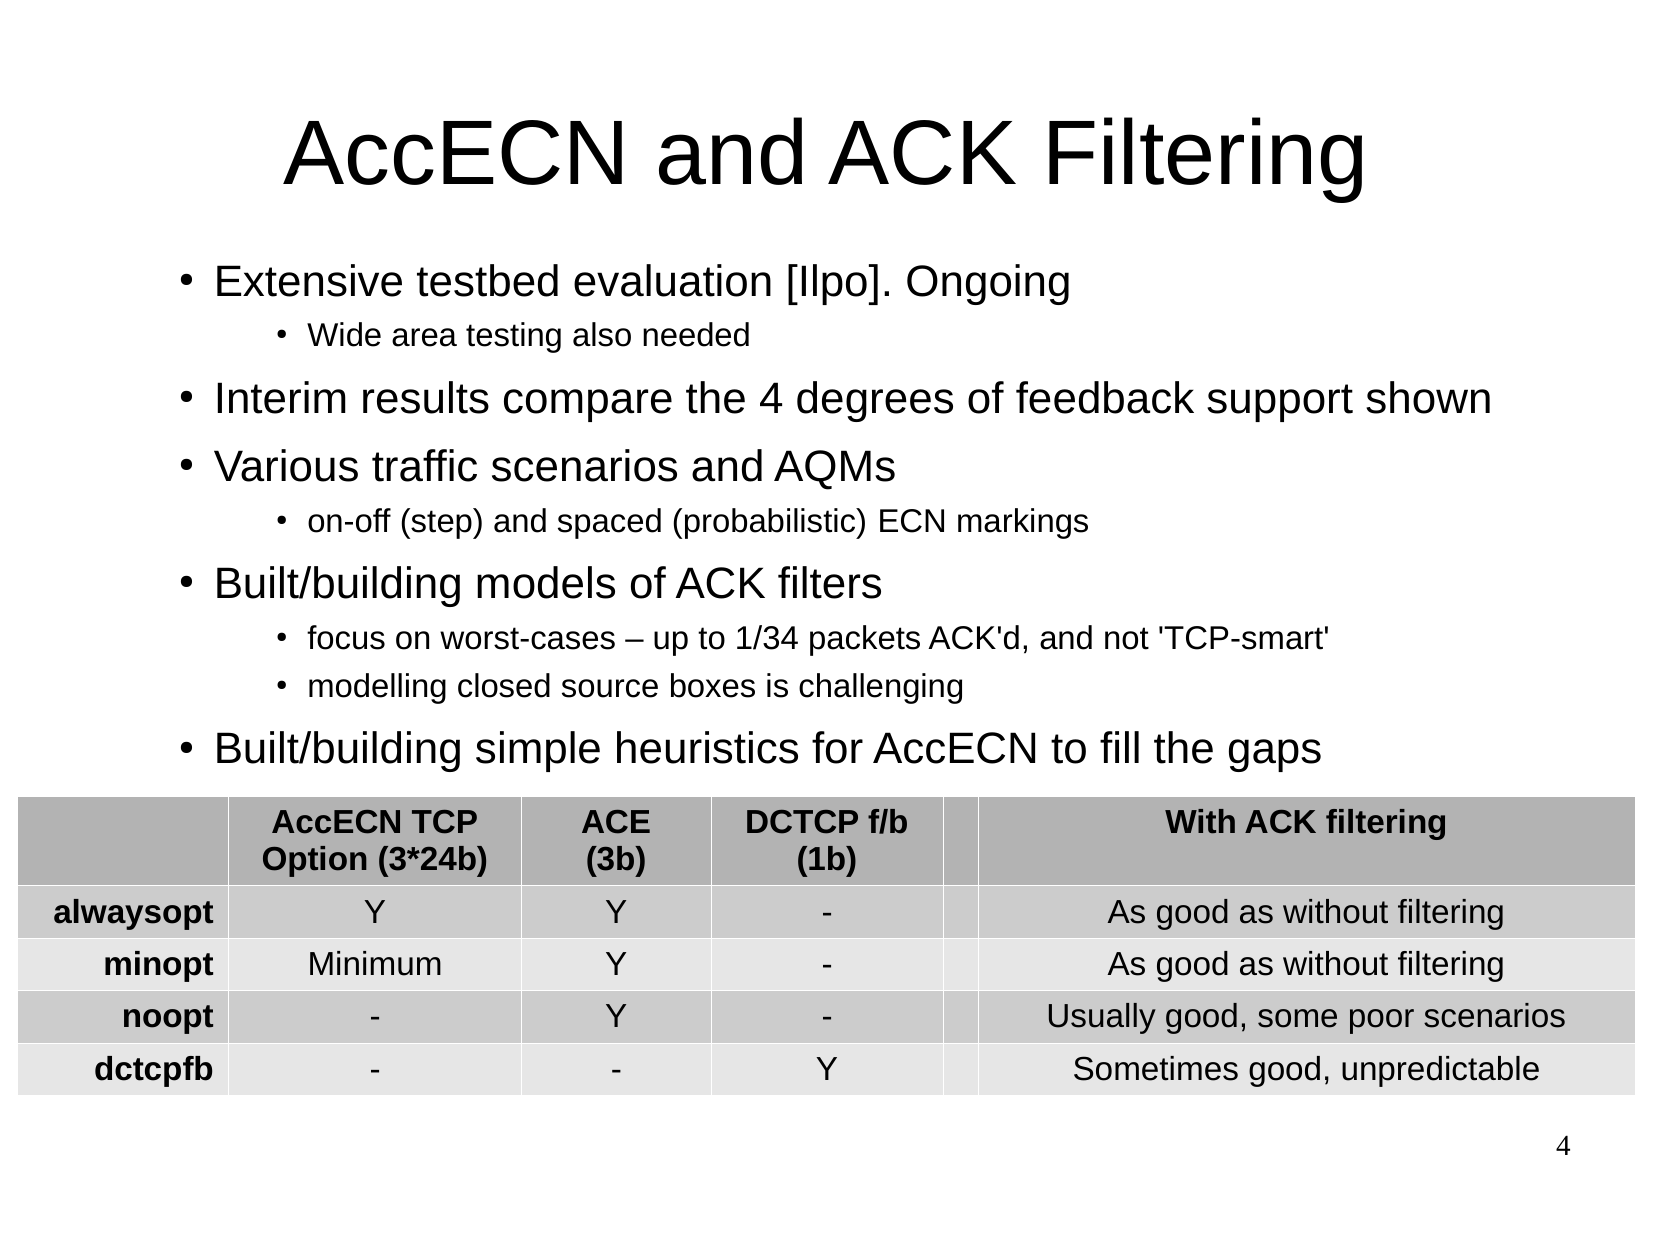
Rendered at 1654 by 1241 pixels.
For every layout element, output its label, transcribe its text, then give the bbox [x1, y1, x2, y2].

list Extensive testbed evaluation [Ilpo]. Ongoing Wide area testing also needed Interim results compare the 4 degrees of feedback support shown Various traffic scenarios and AQMs on-off (step) and spaced (probabilistic) ECN markings Built/building models of ACK filters focus on worst-cases – up to 1/34 packets ACK'd, and not 'TCP-smart' modelling closed source boxes is challenging Built/building simple heuristics for AccECN to fill the gaps [167, 256, 1499, 796]
table_cell Y [712, 1044, 943, 1095]
table_header ACE (3b) [522, 797, 711, 885]
table_cell - [229, 1044, 521, 1095]
table_cell Y [229, 886, 521, 938]
table_cell alwaysopt [18, 886, 228, 938]
table_cell - [229, 991, 521, 1043]
table_cell - [522, 1044, 711, 1095]
table_header [18, 797, 228, 885]
table_cell Minimum [229, 939, 521, 990]
table_cell [944, 991, 978, 1043]
table_cell Usually good, some poor scenarios [979, 991, 1635, 1043]
table_cell [944, 886, 978, 938]
table_header AccECN TCP Option (3*24b) [229, 797, 521, 885]
table_cell - [712, 991, 943, 1043]
table_cell minopt [18, 939, 228, 990]
table_header DCTCP f/b (1b) [712, 797, 943, 885]
table_cell As good as without filtering [979, 886, 1635, 938]
table_header [944, 797, 978, 885]
table_cell dctcpfb [18, 1044, 228, 1095]
table_cell noopt [18, 991, 228, 1043]
table_cell [944, 1044, 978, 1095]
table_cell As good as without filtering [979, 939, 1635, 990]
table_cell Sometimes good, unpredictable [979, 1044, 1635, 1095]
title AccECN and ACK Filtering [82, 49, 1571, 257]
table_cell Y [522, 991, 711, 1043]
table_header With ACK filtering [979, 797, 1635, 885]
table_cell [944, 939, 978, 990]
table_cell - [712, 939, 943, 990]
table_cell Y [522, 939, 711, 990]
table_cell Y [522, 886, 711, 938]
table_cell - [712, 886, 943, 938]
